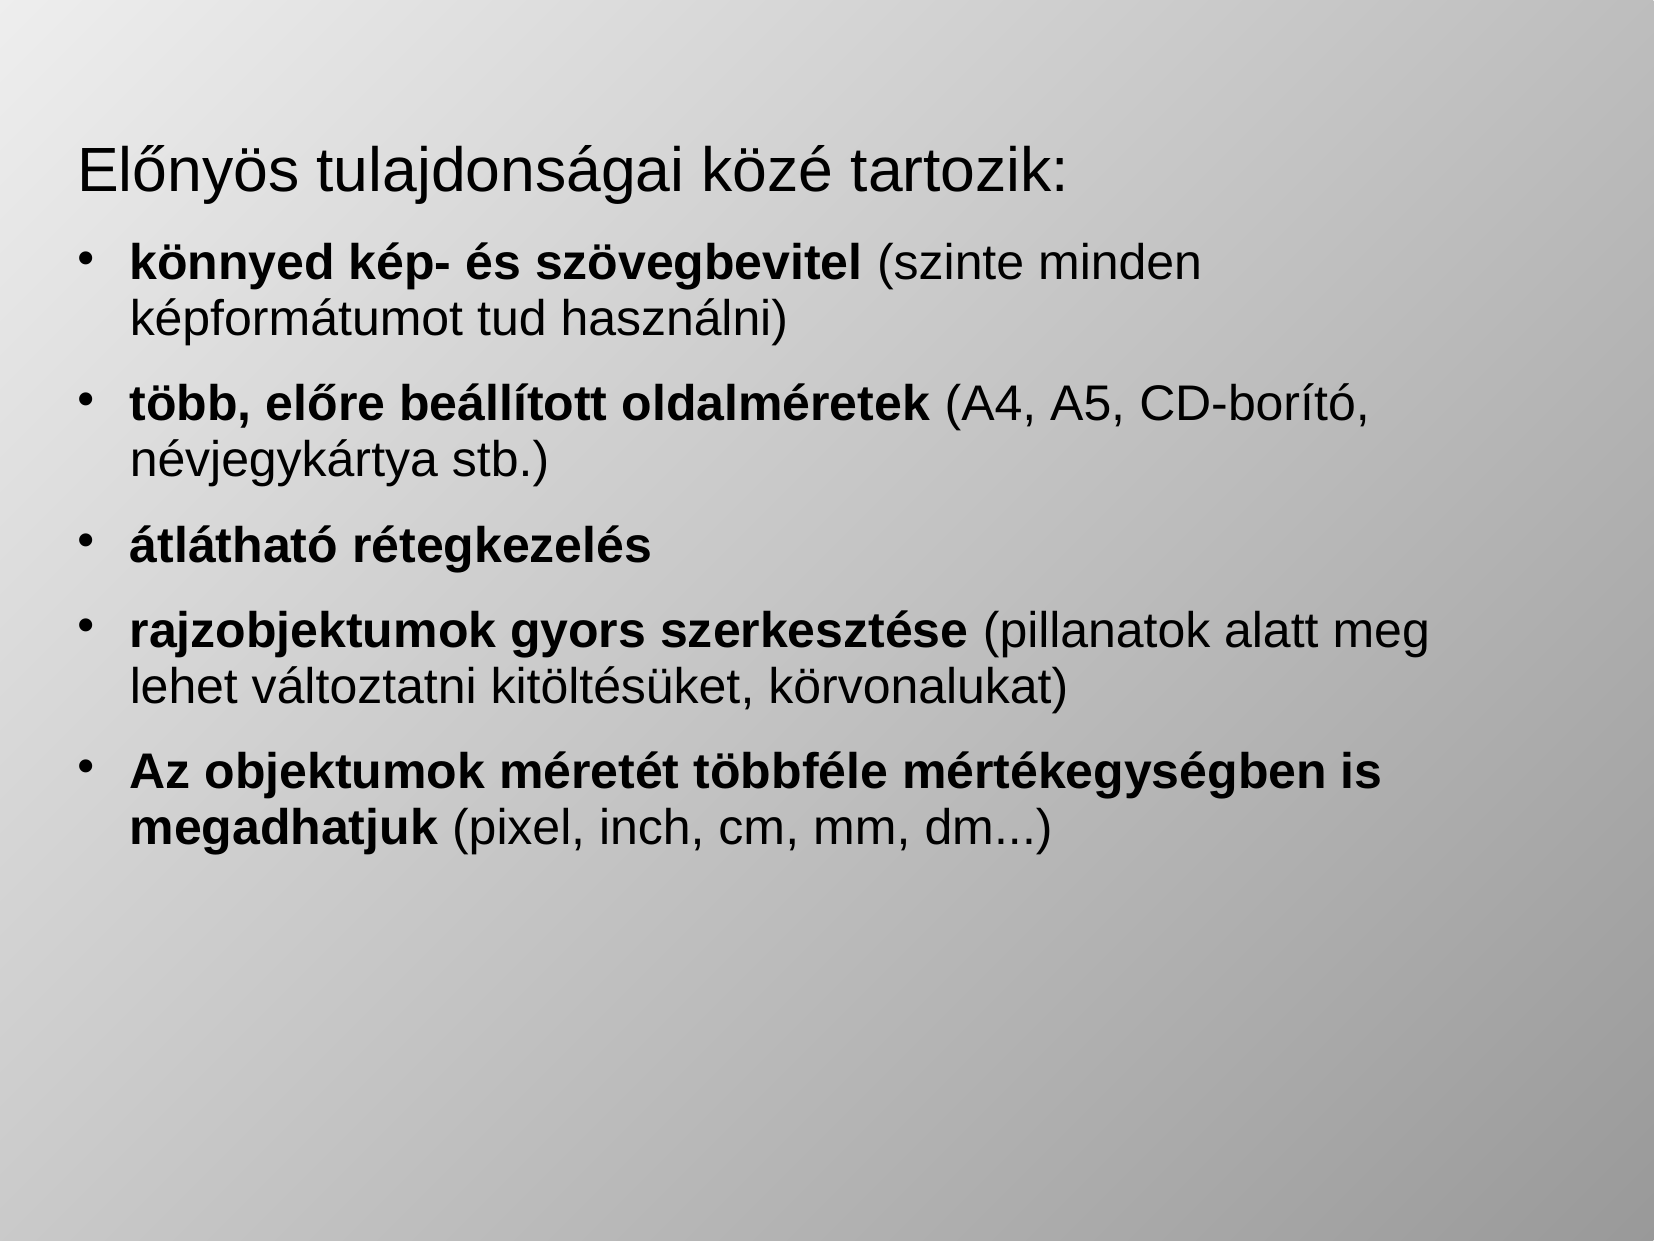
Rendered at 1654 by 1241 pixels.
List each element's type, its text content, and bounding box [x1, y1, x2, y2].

list Előnyös tulajdonságai közé tartozik: könnyed kép- és szövegbevitel (szinte minden képformátumot tud használni) több, előre beállított oldalméretek (A4, A5, CD-borító, névjegykártya stb.) átlátható rétegkezelés rajzobjektumok gyors szerkesztése (pillanatok alatt meg lehet változtatni kitöltésüket, körvonalukat) Az objektumok méretét többféle mértékegységben is megadhatjuk (pixel, inch, cm, mm, dm...) [59, 131, 1548, 1152]
